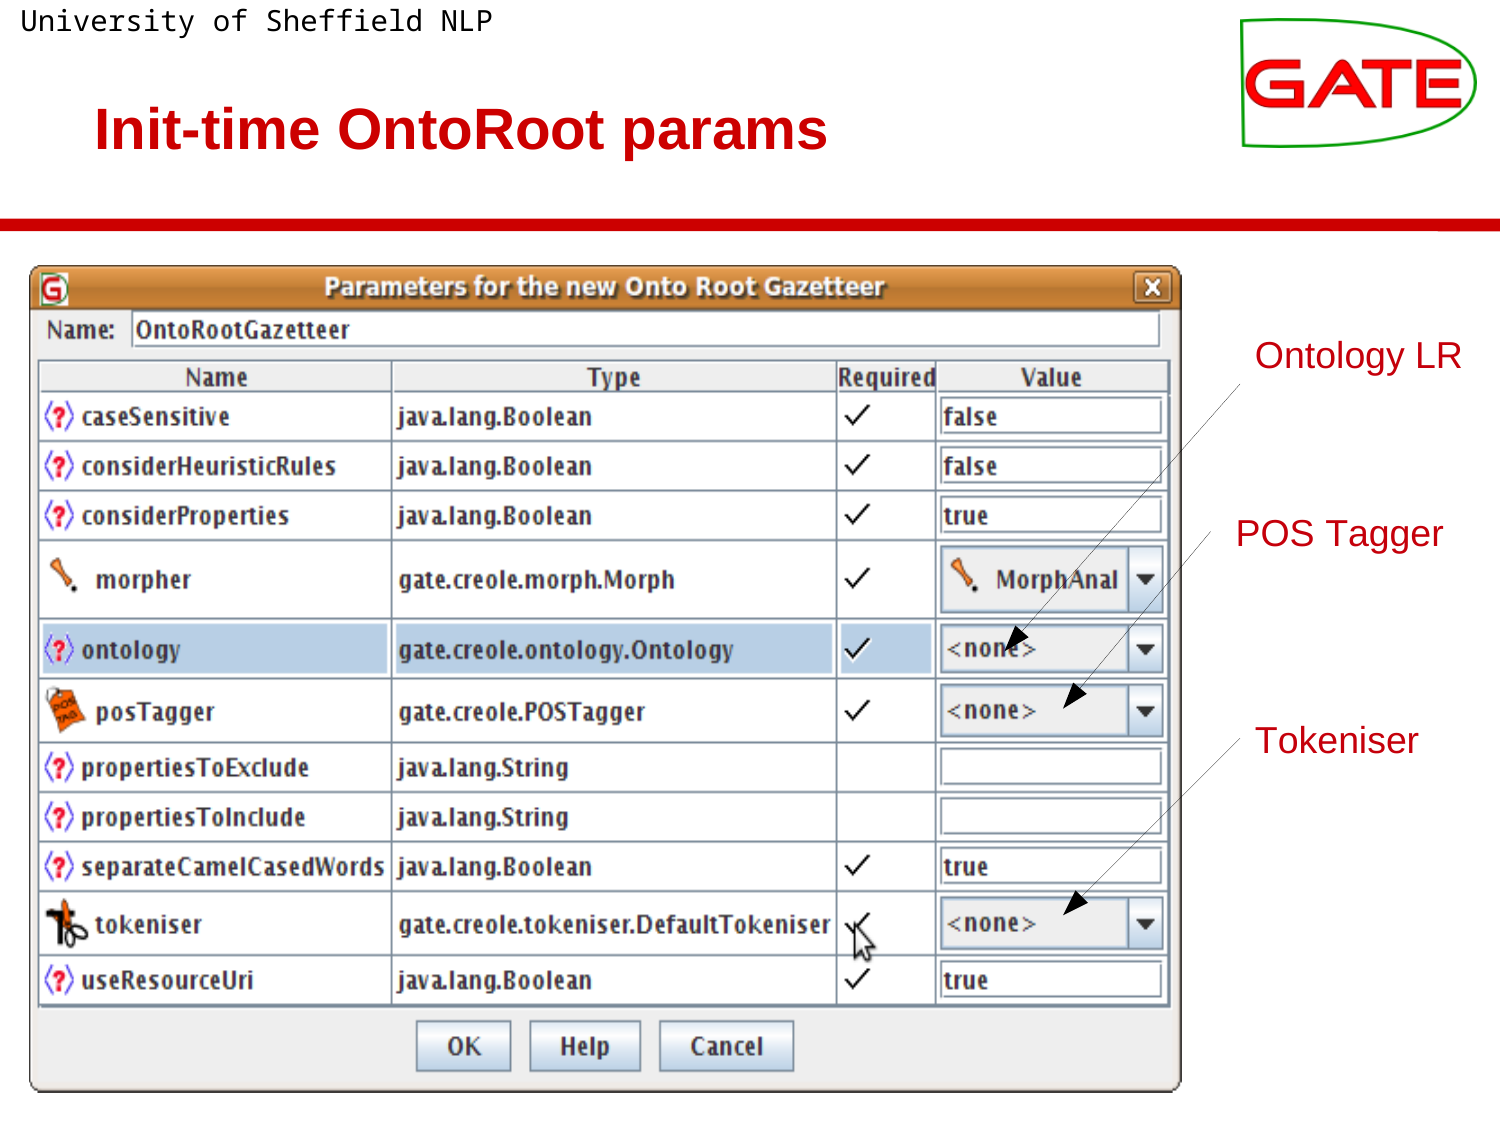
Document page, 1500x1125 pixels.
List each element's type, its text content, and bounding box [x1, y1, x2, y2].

text_box POS Tagger [1220, 501, 1477, 562]
text_box Ontology LR [1240, 324, 1478, 384]
text_box Tokeniser [1240, 708, 1498, 814]
title Init-time OntoRoot params [79, 54, 1149, 204]
picture [29, 265, 1182, 1093]
picture [1240, 18, 1477, 148]
